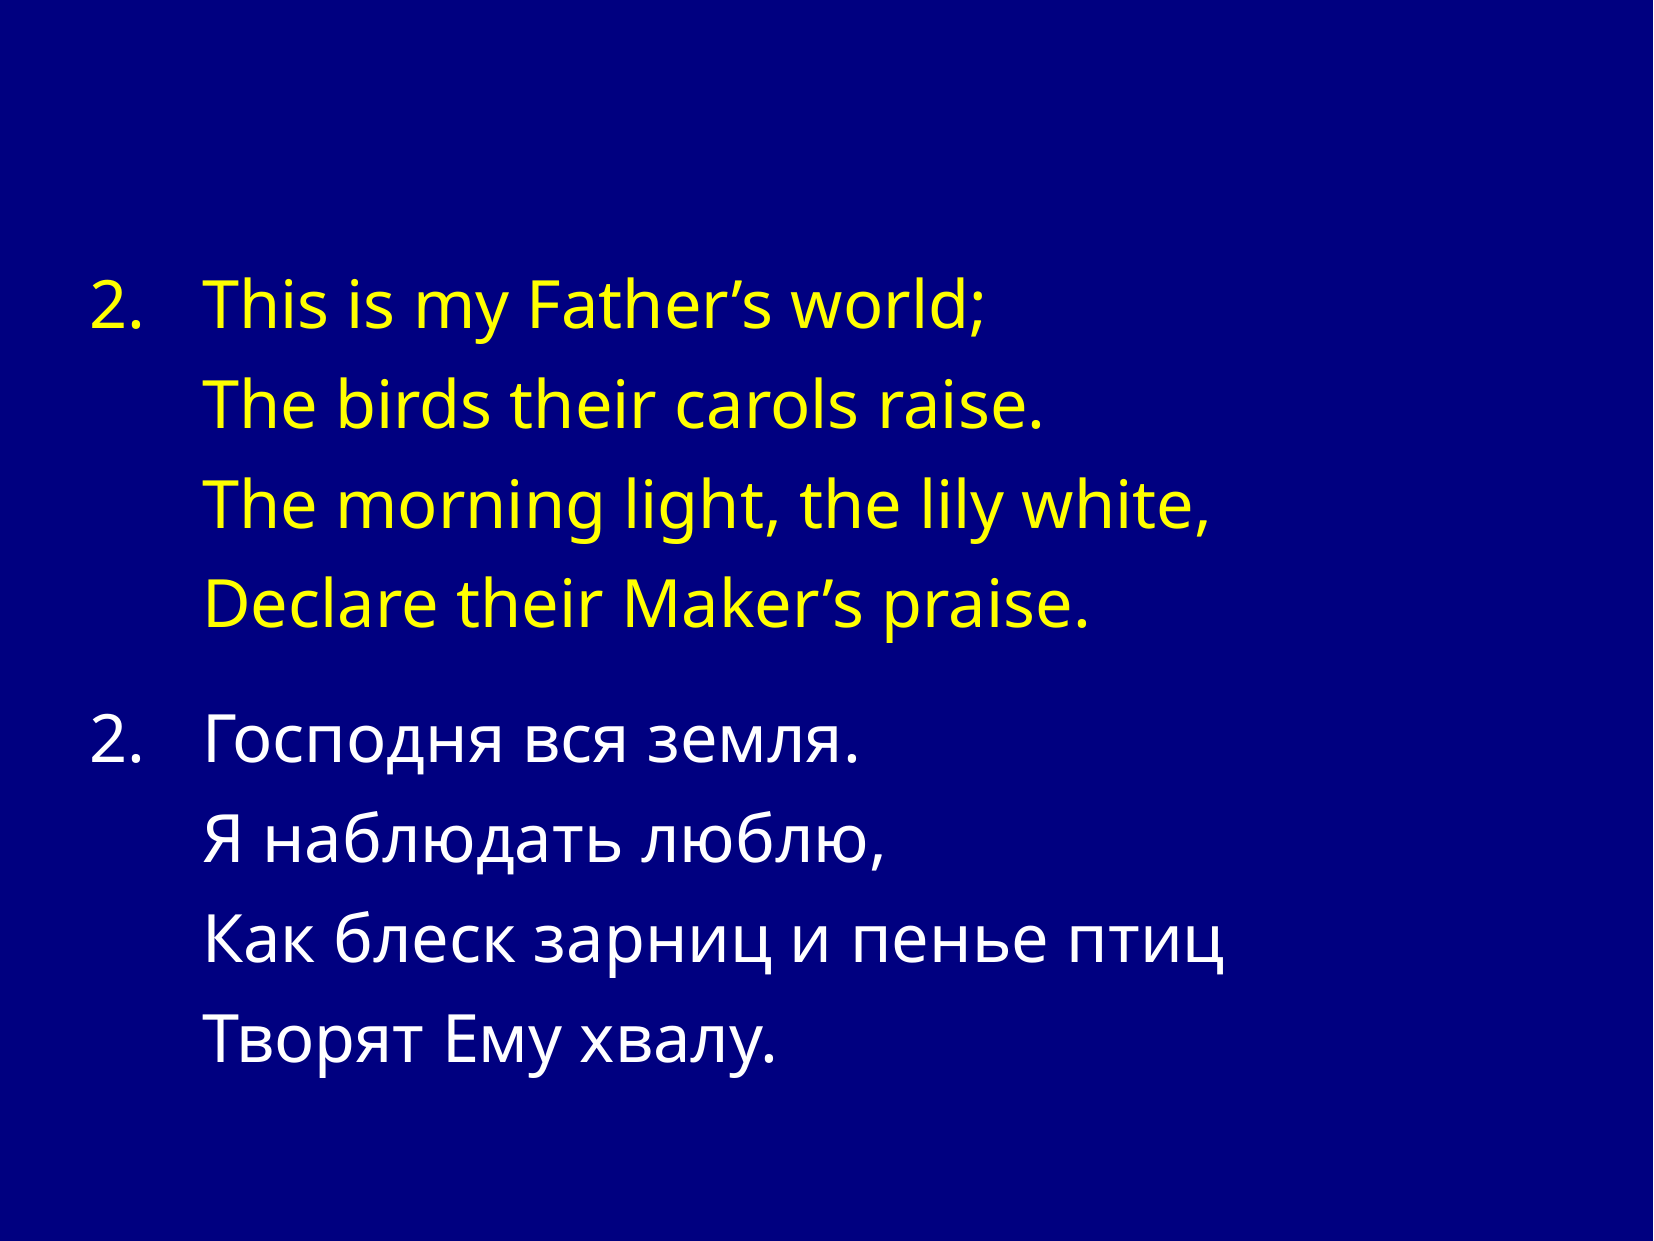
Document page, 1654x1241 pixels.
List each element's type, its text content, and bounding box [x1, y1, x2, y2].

text_box 2. This is my Father’s world; The birds their carols raise. The morning light, the lily white, Declare their Maker’s praise. [75, 150, 1576, 638]
text_box 2. Господня вся земля. Я наблюдать люблю, Как блеск зарниц и пенье птиц Творят Ему хвалу. [75, 675, 1576, 1163]
